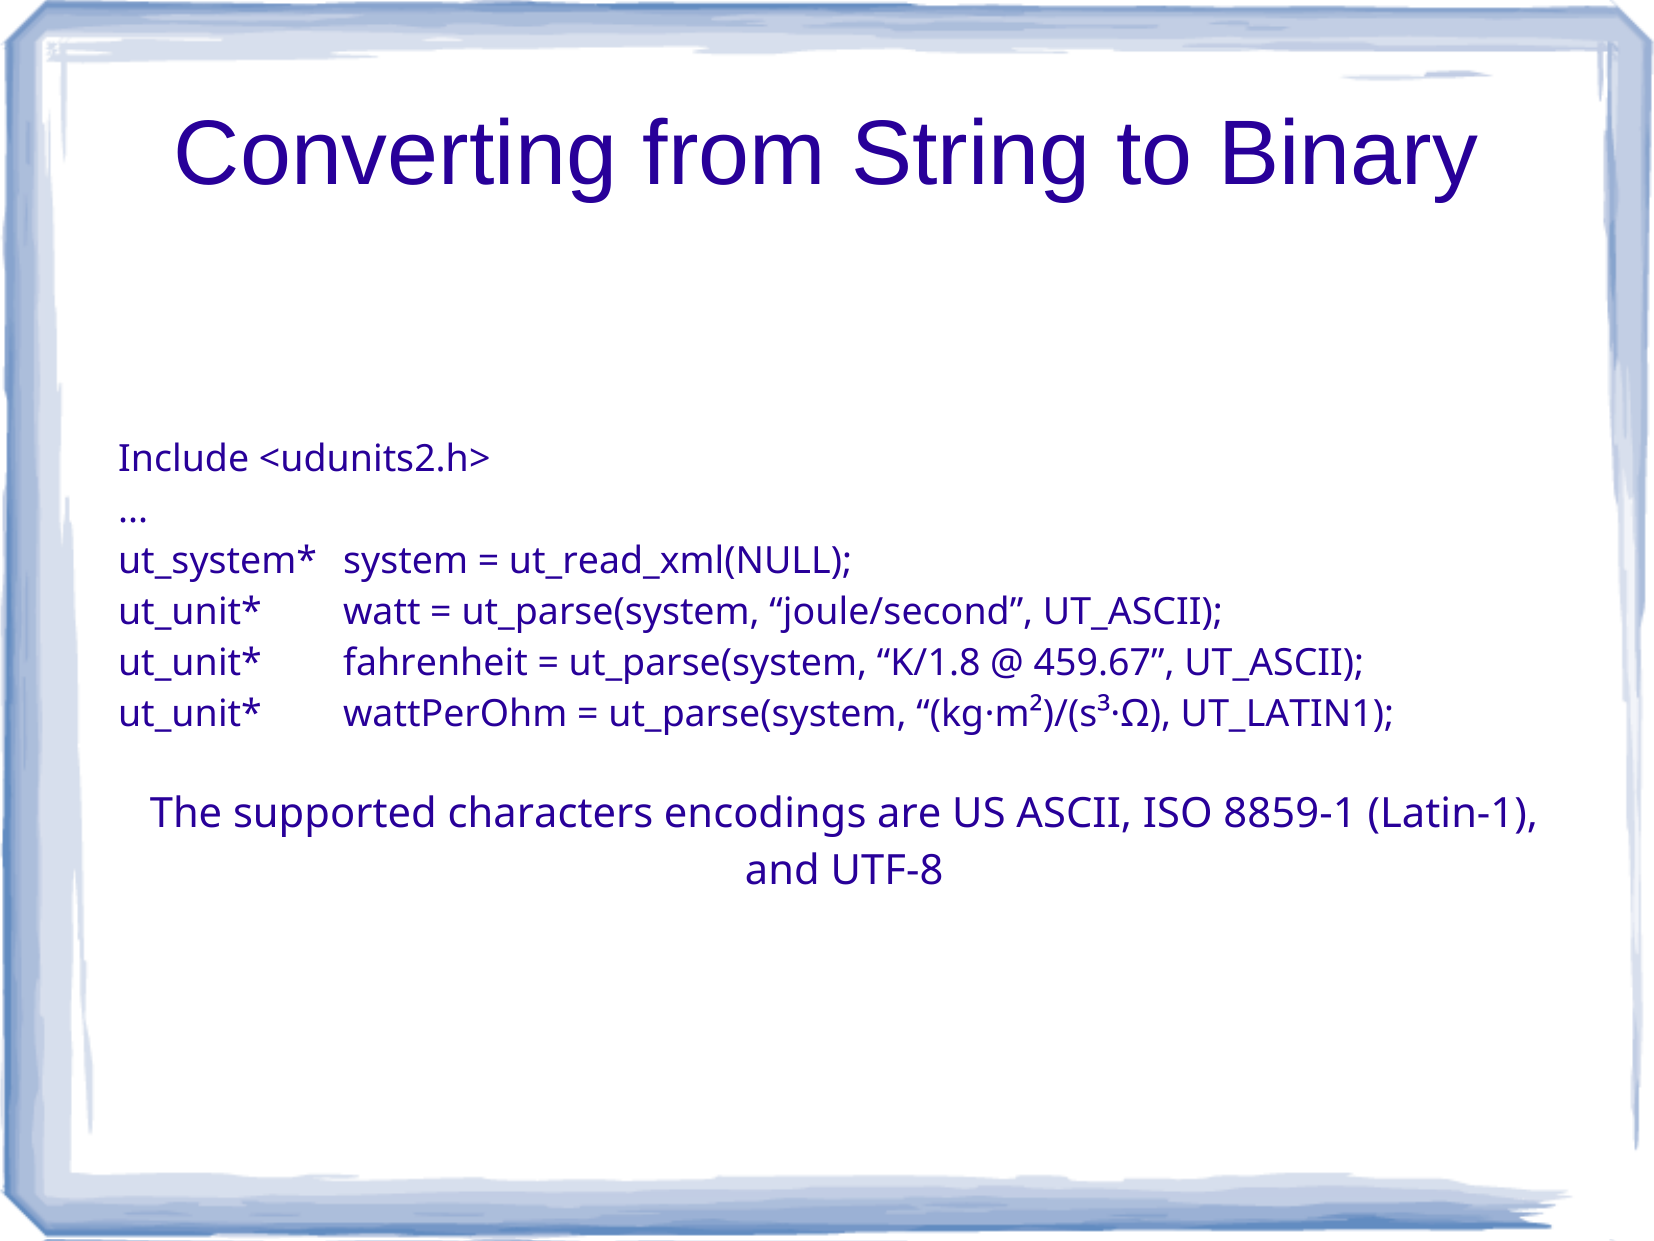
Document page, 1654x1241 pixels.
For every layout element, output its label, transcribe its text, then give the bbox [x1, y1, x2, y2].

title Converting from String to Binary [82, 49, 1571, 257]
subtitle Include <udunits2.h> ... ut_system* system = ut_read_xml(NULL); ut_unit* watt = ut_parse(system, “joule/second”, UT_ASCII); ut_unit* fahrenheit = ut_parse(system, “K/1.8 @ 459.67”, UT_ASCII); ut_unit* wattPerOhm = ut_parse(system, “(kg·m²)/(s³·Ω), UT_LATIN1); The supported characters encodings are US ASCII, ISO 8859-1 (Latin-1), and UTF-8 [118, 332, 1571, 997]
picture [0, 0, 1654, 1241]
